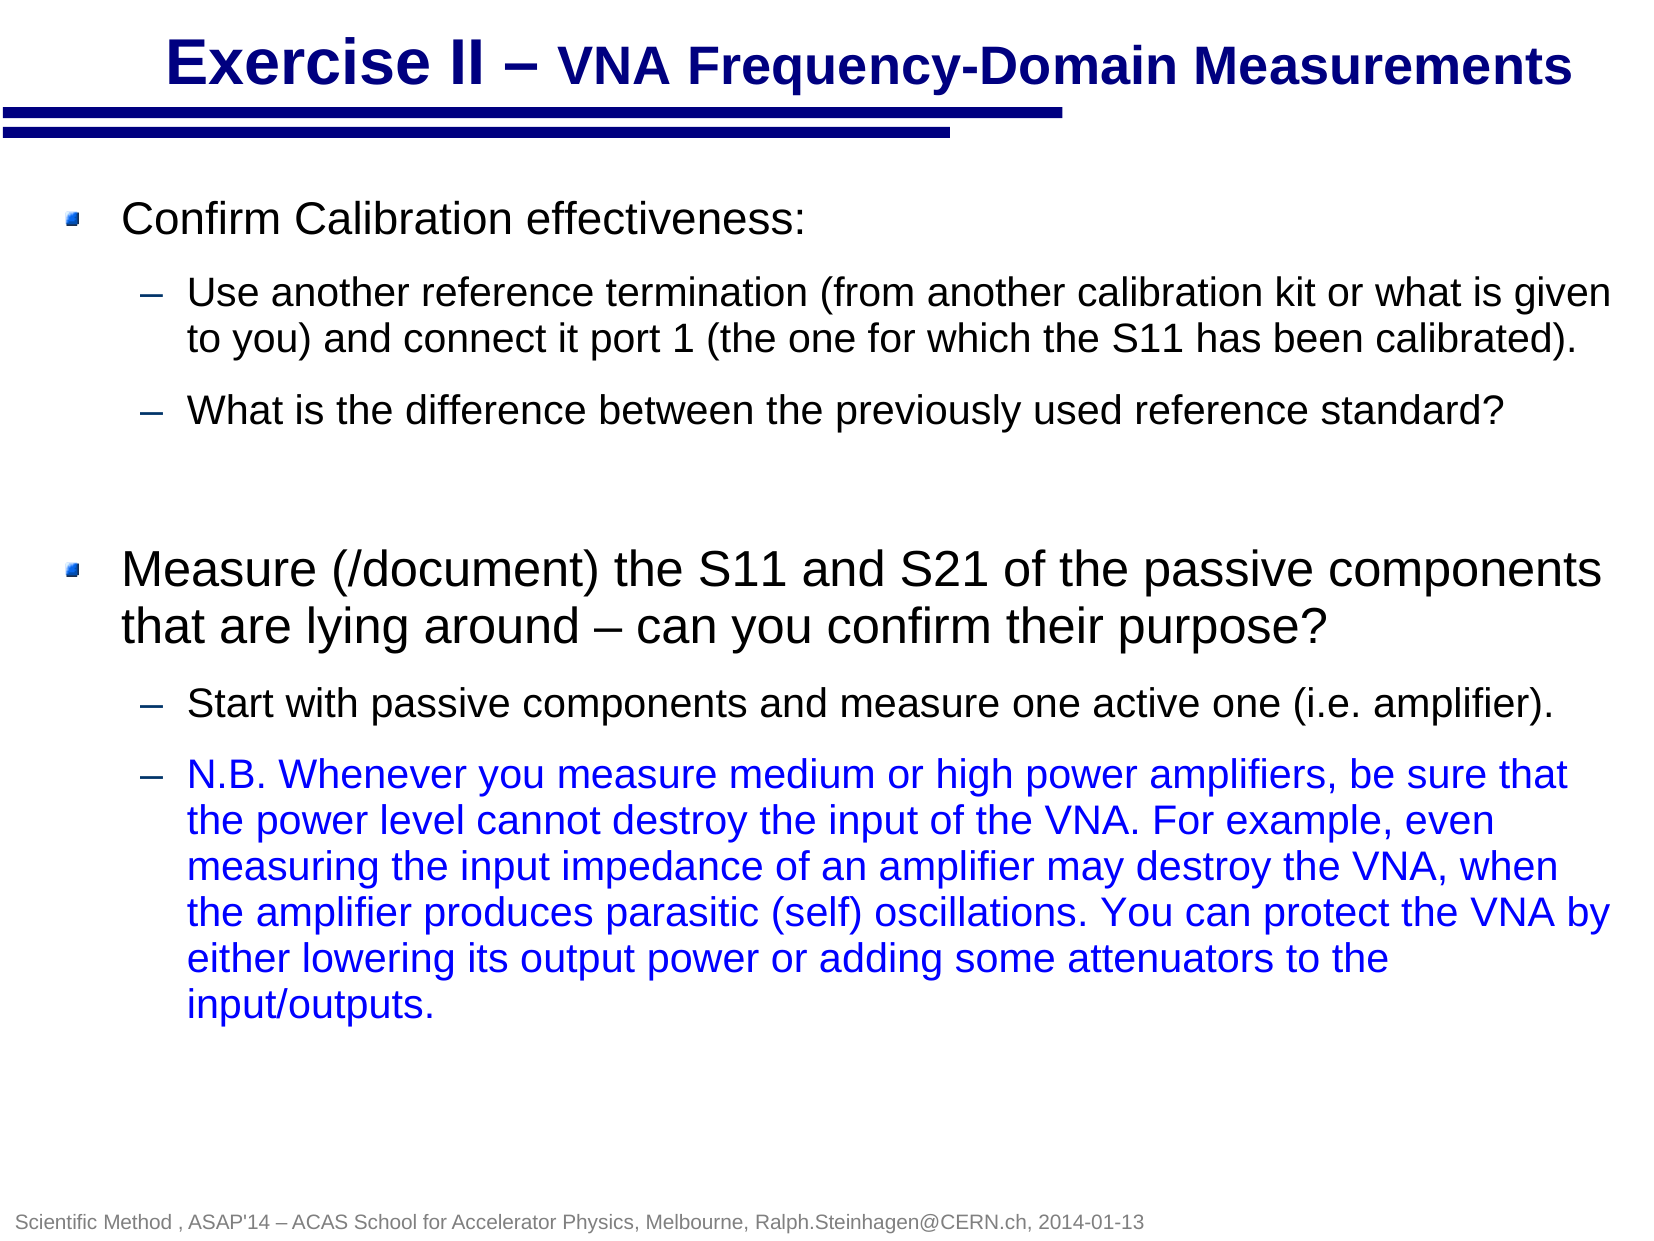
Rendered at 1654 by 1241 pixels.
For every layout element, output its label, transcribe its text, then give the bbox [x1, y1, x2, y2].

title Exercise II – VNA Frequency-Domain Measurements [165, 0, 1612, 125]
list Confirm Calibration effectiveness: Use another reference termination (from another calibration kit or what is given to you) and connect it port 1 (the one for which the S11 has been calibrated). What is the difference between the previously used reference standard? Measure (/document) the S11 and S21 of the passive components that are lying around – can you confirm their purpose? Start with passive components and measure one active one (i.e. amplifier). N.B. Whenever you measure medium or high power amplifiers, be sure that the power level cannot destroy the input of the VNA. For example, even measuring the input impedance of an amplifier may destroy the VNA, when the amplifier produces parasitic (self) oscillations. You can protect the VNA by either lowering its output power or adding some attenuators to the input/outputs. [65, 192, 1628, 1205]
